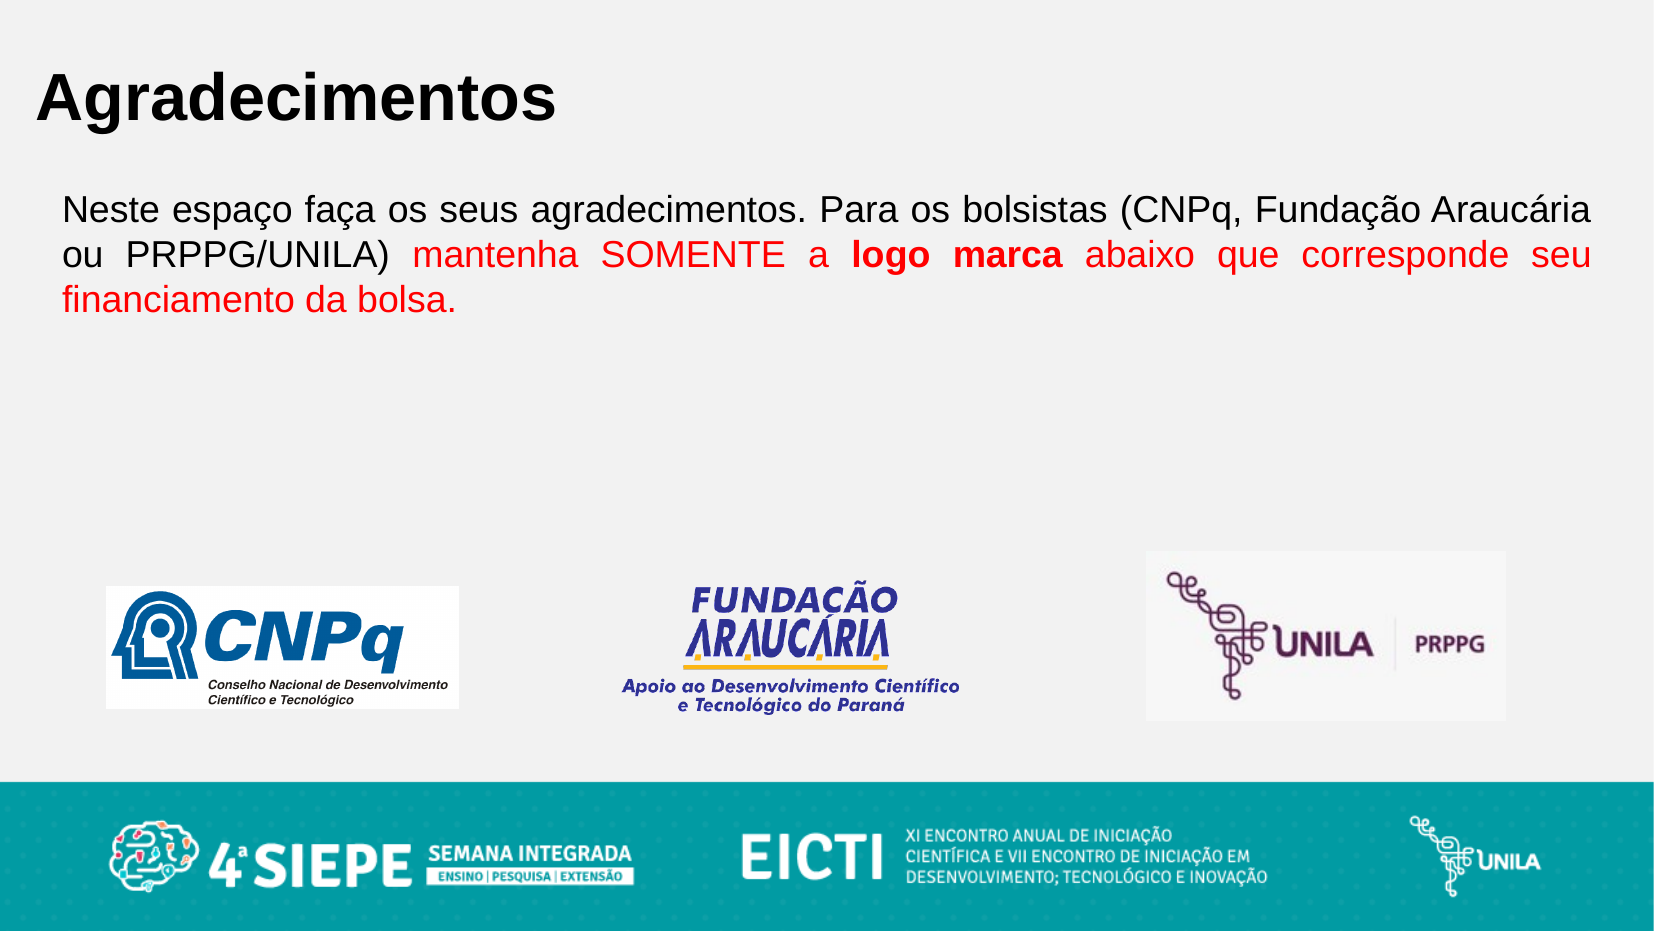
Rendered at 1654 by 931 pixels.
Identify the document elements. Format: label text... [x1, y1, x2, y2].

text_box Neste espaço faça os seus agradecimentos. Para os bolsistas (CNPq, Fundação Araucária ou PRPPG/UNILA) mantenha SOMENTE a logo marca abaixo que corresponde seu financiamento da bolsa. [47, 177, 1607, 318]
text_box Agradecimentos [35, 33, 1311, 154]
picture [0, 0, 1654, 931]
